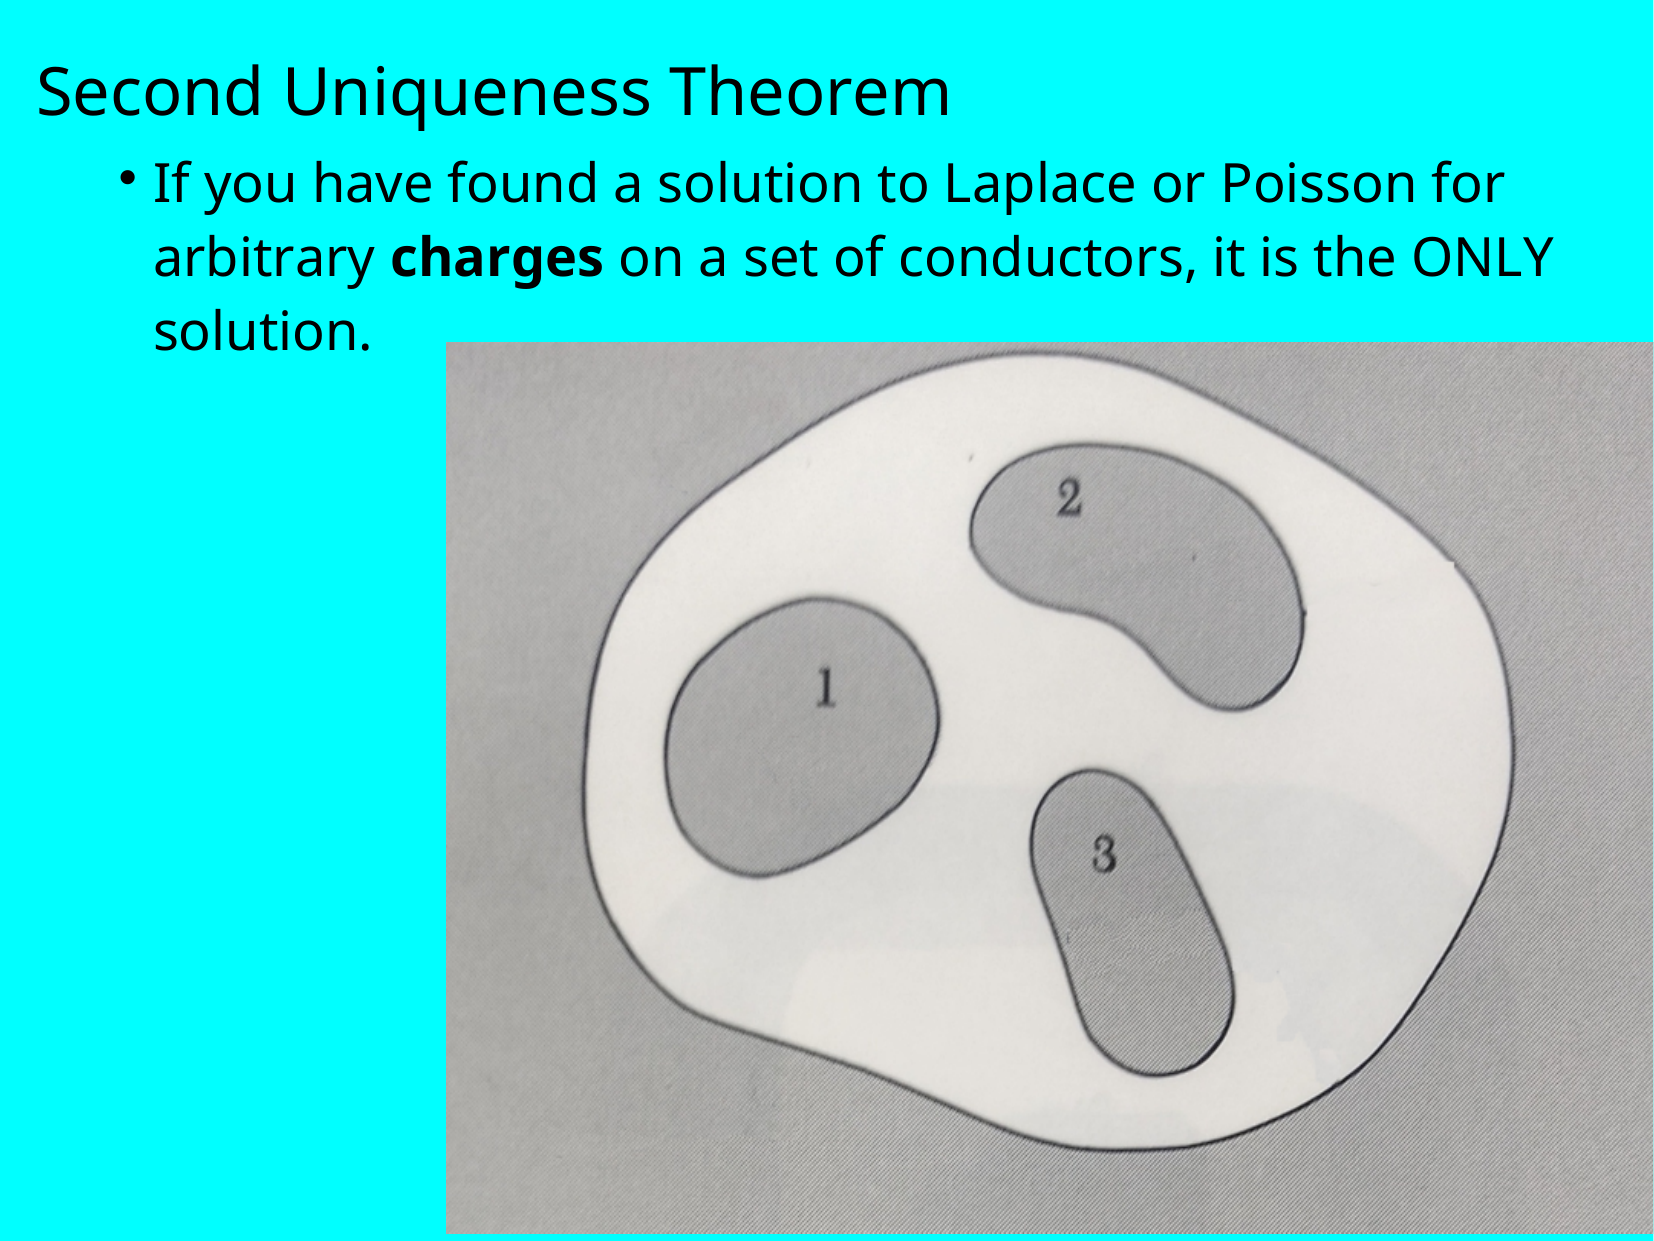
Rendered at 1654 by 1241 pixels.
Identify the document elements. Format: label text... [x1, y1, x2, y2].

picture [0, 0, 1654, 1241]
text_box If you have found a solution to Laplace or Poisson for arbitrary charges on a set of conductors, it is the ONLY solution. [33, 46, 1618, 911]
text_box Second Uniqueness Theorem [21, 36, 1606, 1241]
